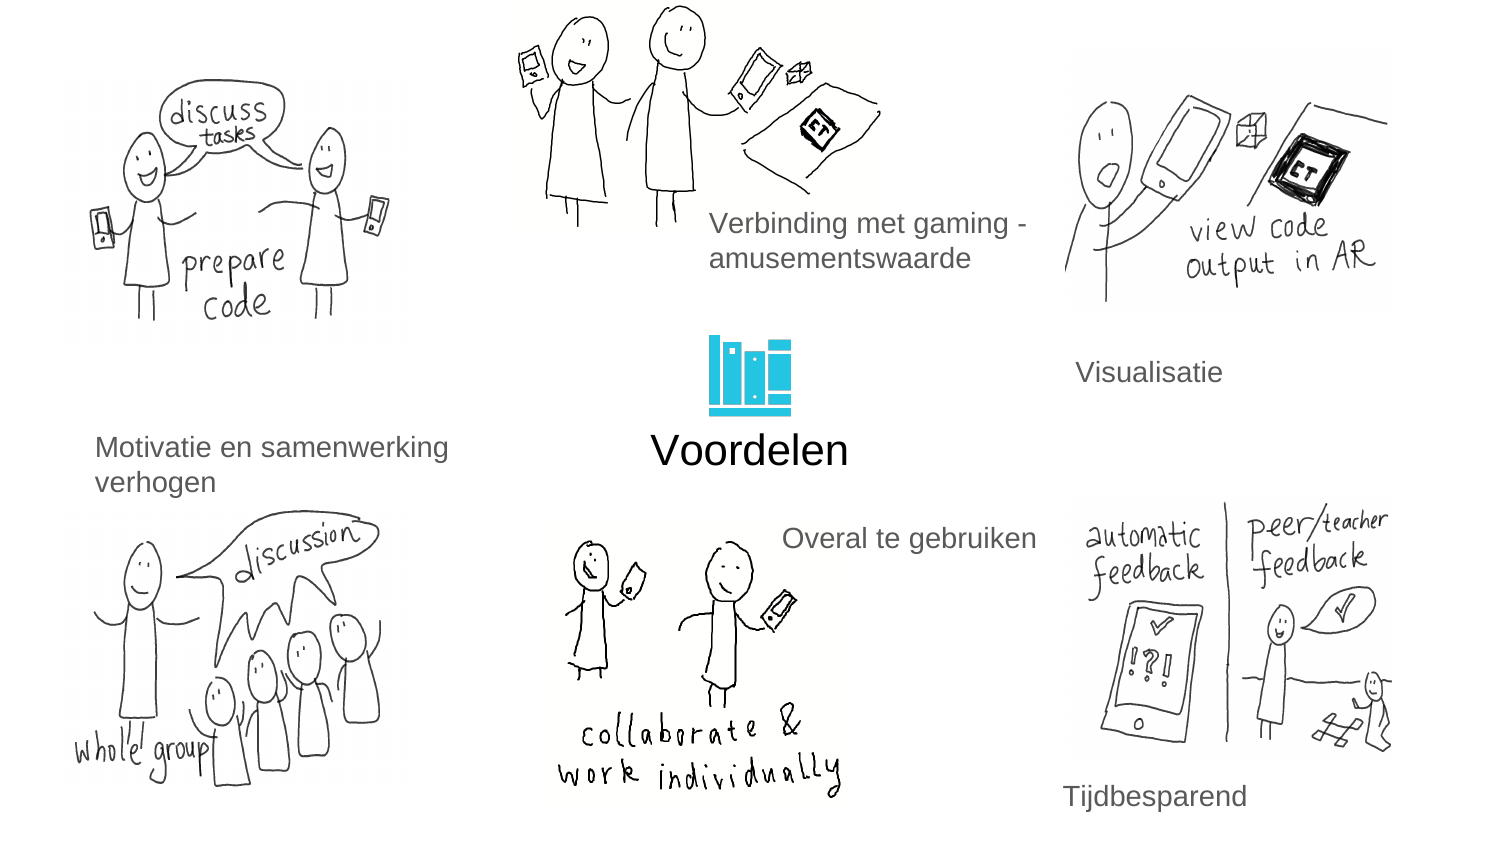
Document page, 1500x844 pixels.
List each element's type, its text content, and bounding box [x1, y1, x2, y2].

text_box Tijdbesparend [1047, 761, 1412, 828]
text_box Verbinding met gaming - amusementswaarde [693, 189, 1058, 291]
picture [1065, 496, 1395, 761]
picture [59, 506, 413, 791]
picture [548, 522, 851, 811]
picture [512, 0, 887, 233]
picture [693, 319, 807, 432]
picture [59, 67, 413, 352]
title Voordelen [553, 421, 947, 507]
text_box Motivatie en samenwerking verhogen [79, 413, 500, 515]
text_box Overal te gebruiken [766, 504, 1132, 570]
picture [1065, 47, 1395, 313]
text_box Visualisatie [1060, 338, 1425, 405]
